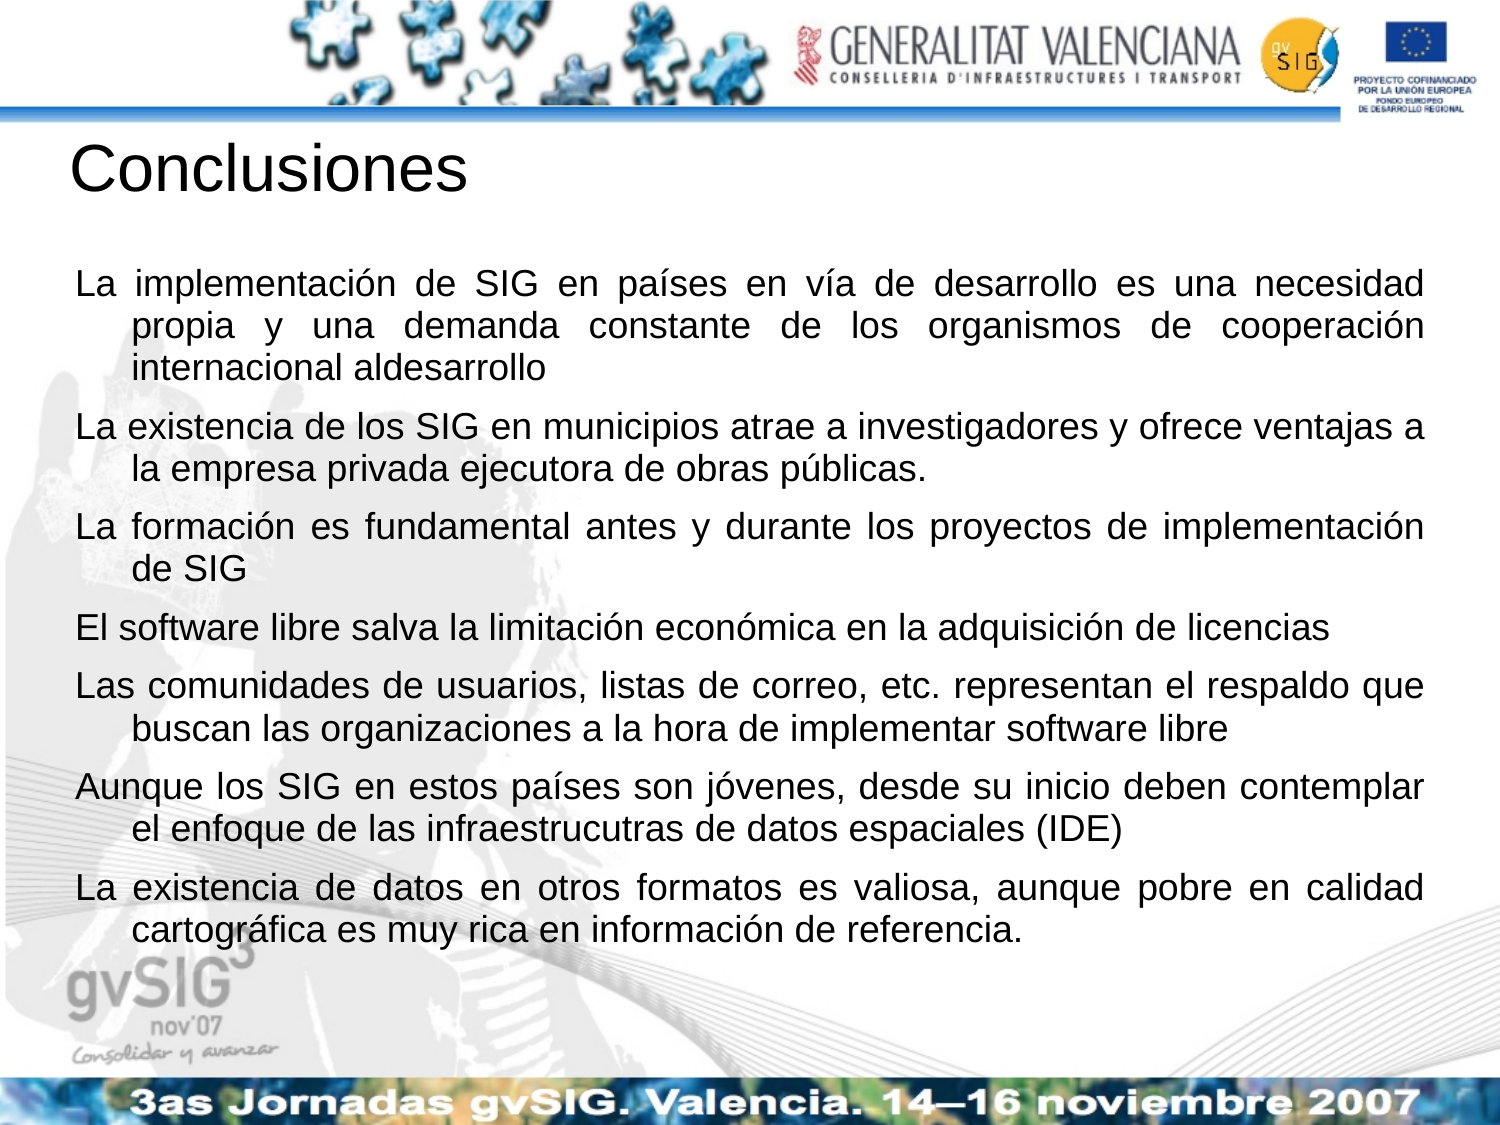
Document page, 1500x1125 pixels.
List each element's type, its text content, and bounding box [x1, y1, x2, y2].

list La implementación de SIG en países en vía de desarrollo es una necesidad propia y una demanda constante de los organismos de cooperación internacional aldesarrollo La existencia de los SIG en municipios atrae a investigadores y ofrece ventajas a la empresa privada ejecutora de obras públicas. La formación es fundamental antes y durante los proyectos de implementación de SIG El software libre salva la limitación económica en la adquisición de licencias Las comunidades de usuarios, listas de correo, etc. representan el respaldo que buscan las organizaciones a la hora de implementar software libre Aunque los SIG en estos países son jóvenes, desde su inicio deben contemplar el enfoque de las infraestrucutras de datos espaciales (IDE) La existencia de datos en otros formatos es valiosa, aunque pobre en calidad cartográfica es muy rica en información de referencia. [75, 262, 1426, 991]
picture [0, 0, 1500, 1125]
title Conclusiones [69, 58, 1420, 279]
